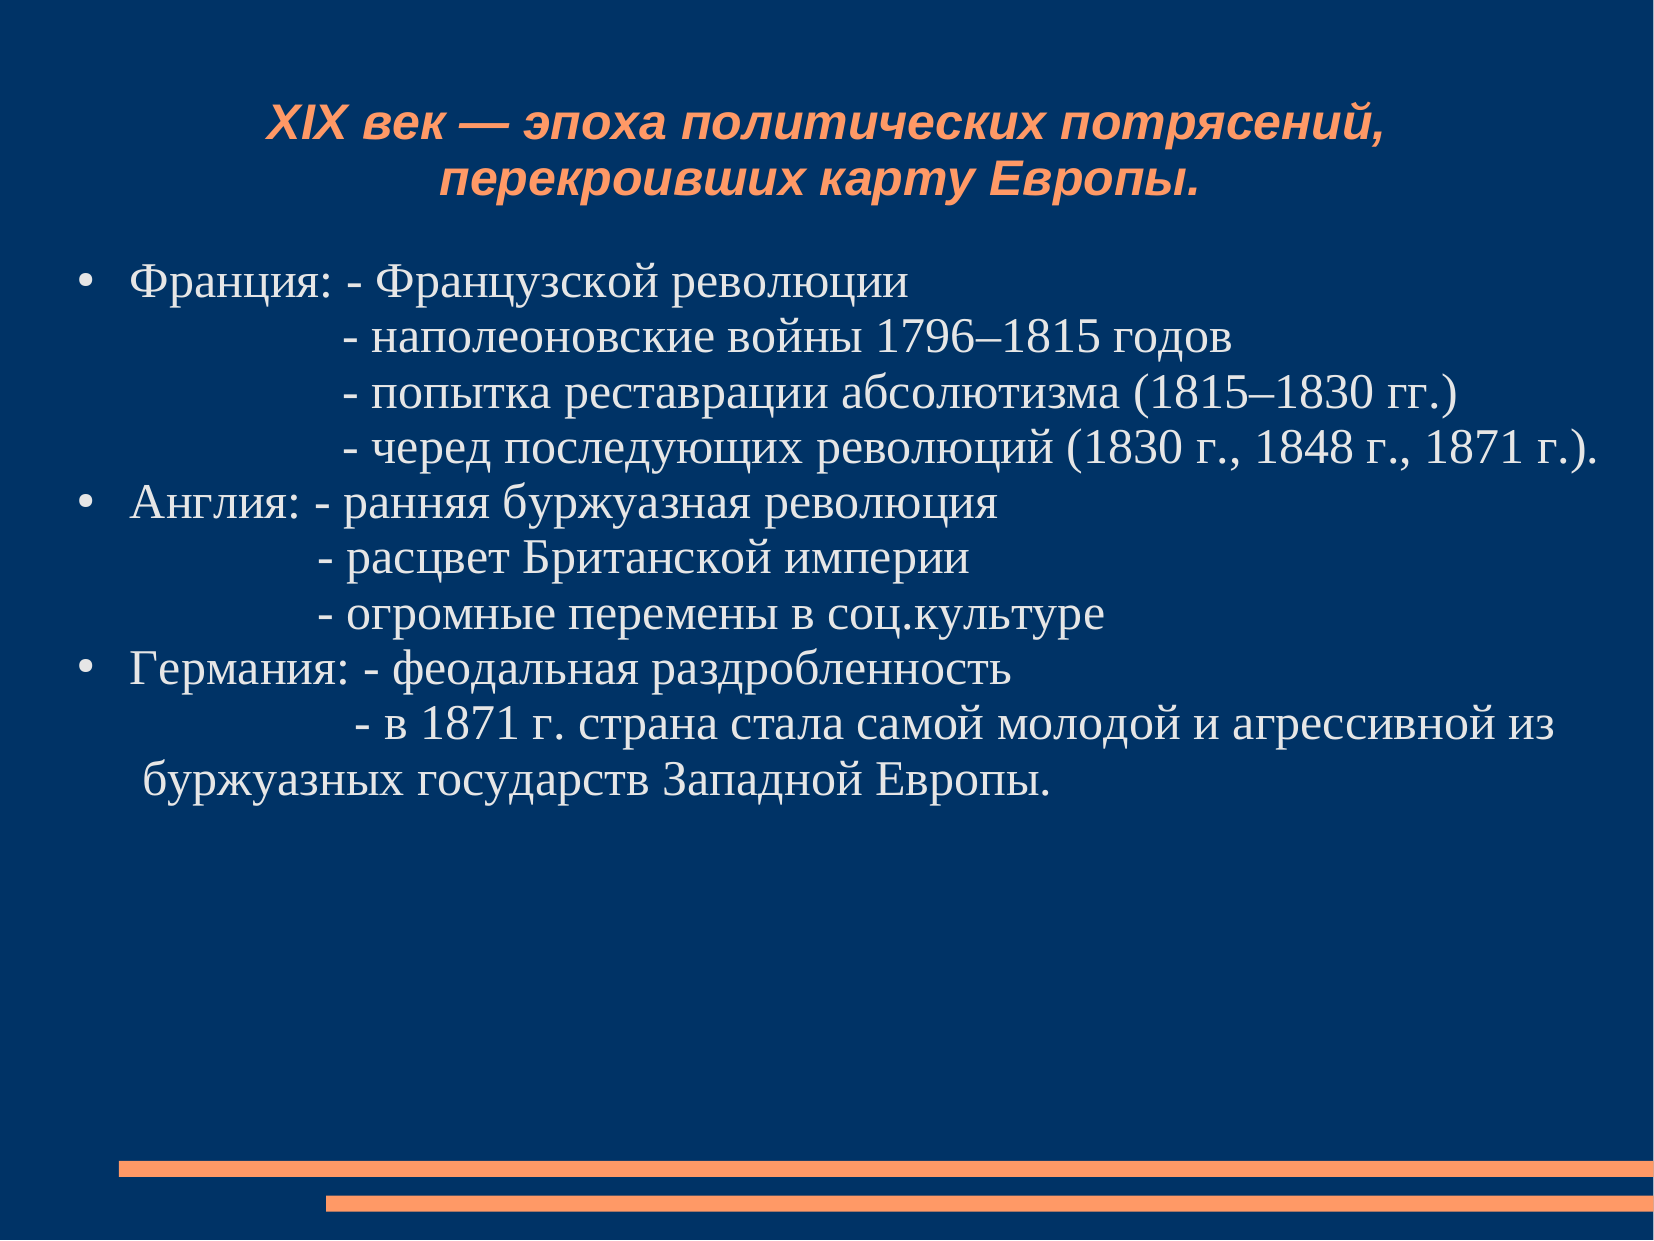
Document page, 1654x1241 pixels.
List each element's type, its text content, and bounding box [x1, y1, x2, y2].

list Франция: - Французской революции - наполеоновские войны 1796–1815 годов - попытка реставрации абсолютизма (1815–1830 гг.) - черед последующих революций (1830 г., 1848 г., 1871 г.). Англия: - ранняя буржуазная революция - расцвет Британской империи - огромные перемены в соц.культуре Германия: - феодальная раздробленность - в 1871 г. страна стала самой молодой и агрессивной из буржуазных государств Западной Европы. [59, 253, 1625, 1063]
title XIX век — эпоха политических потрясений, перекроивших карту Европы. [121, 46, 1534, 253]
